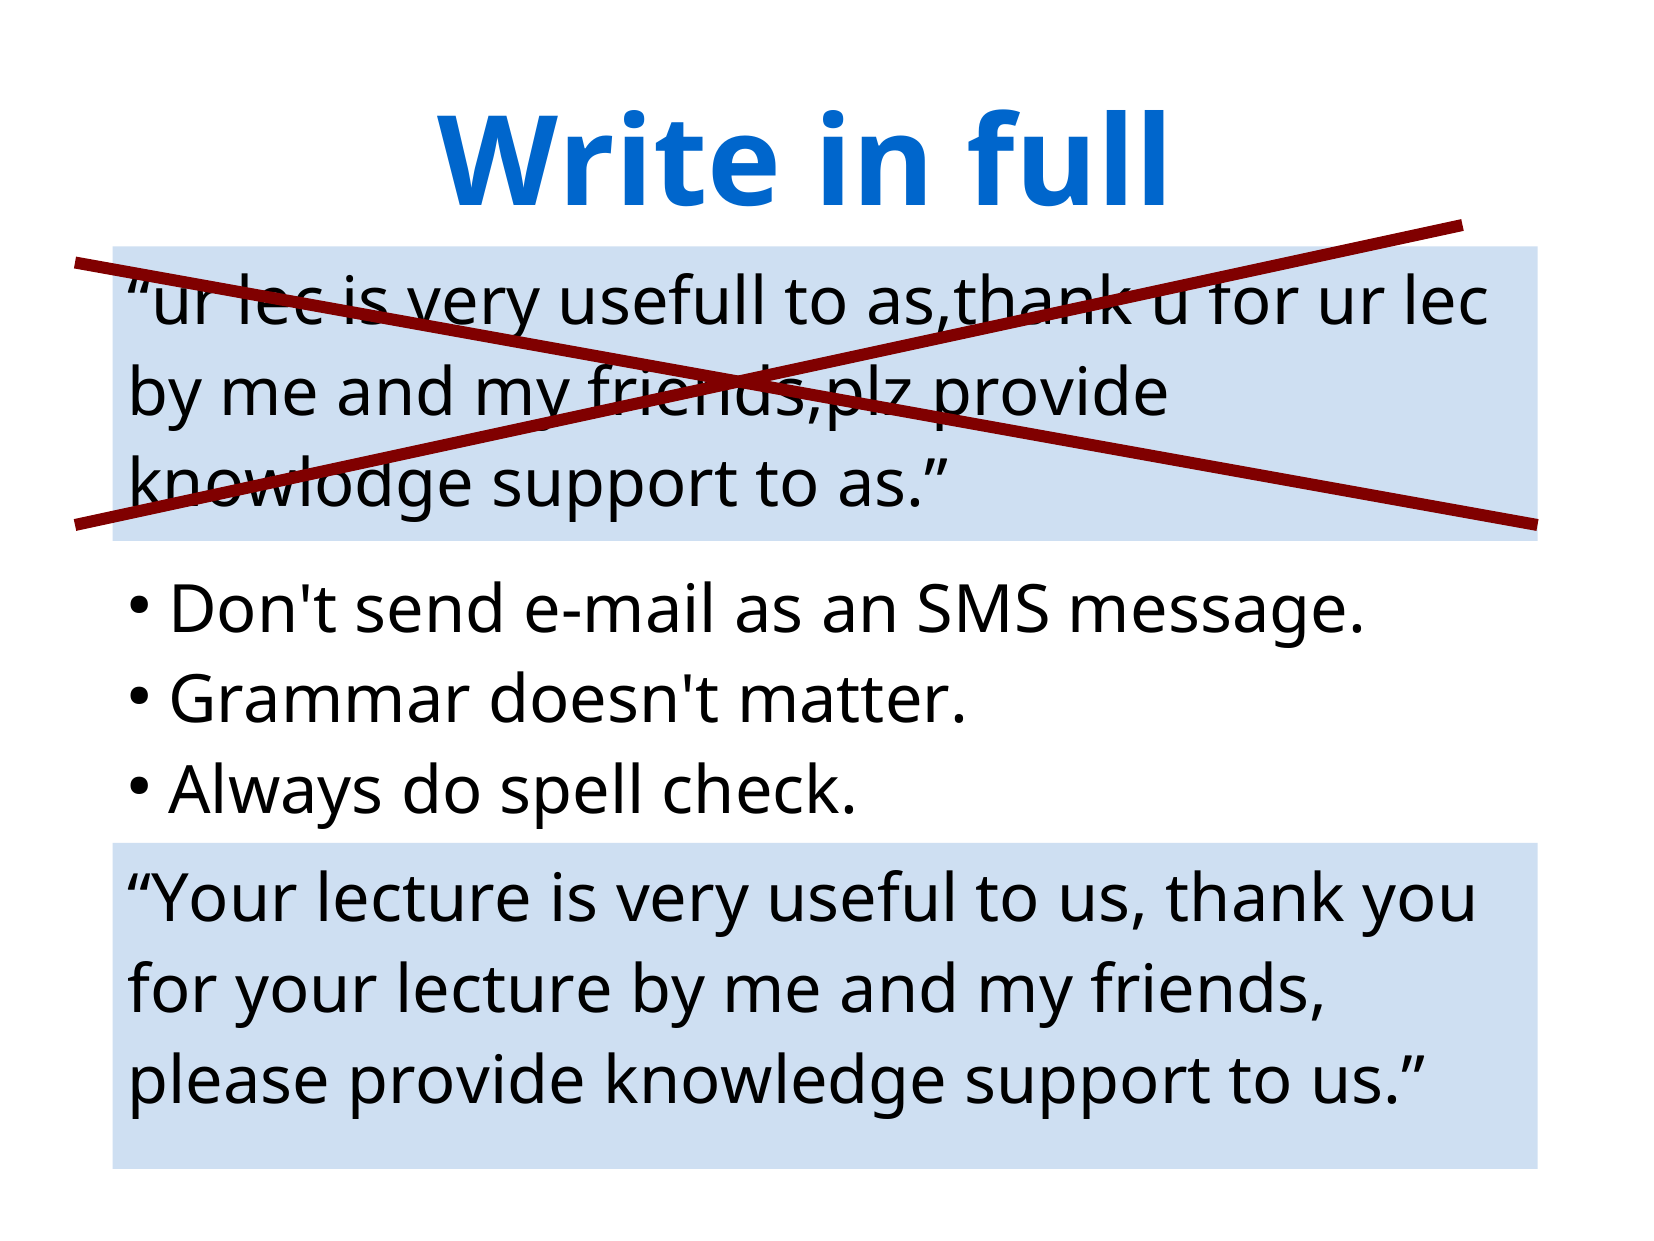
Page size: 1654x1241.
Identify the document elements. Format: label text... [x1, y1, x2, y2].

text_box “ur lec is very usefull to as,thank u for ur lec by me and my friends,plz provide knowlodge support to as.” [112, 276, 703, 510]
text_box Write in full [337, 64, 1276, 226]
text_box “ur lec is very usefull to as,thank u for ur lec by me and my friends,plz provide knowlodge support to as.” [112, 388, 1538, 541]
text_box “ur lec is very usefull to as,thank u for ur lec by me and my friends,plz provide knowlodge support to as.” [774, 246, 1538, 518]
text_box “Your lecture is very useful to us, thank you for your lecture by me and my friends, please provide knowledge support to us.” [112, 842, 1538, 1169]
text_box Don't send e-mail as an SMS message. Grammar doesn't matter. Always do spell check. [112, 553, 1538, 802]
text_box “ur lec is very usefull to as,thank u for ur lec by me and my friends,plz provide knowlodge support to as.” [112, 246, 1332, 375]
